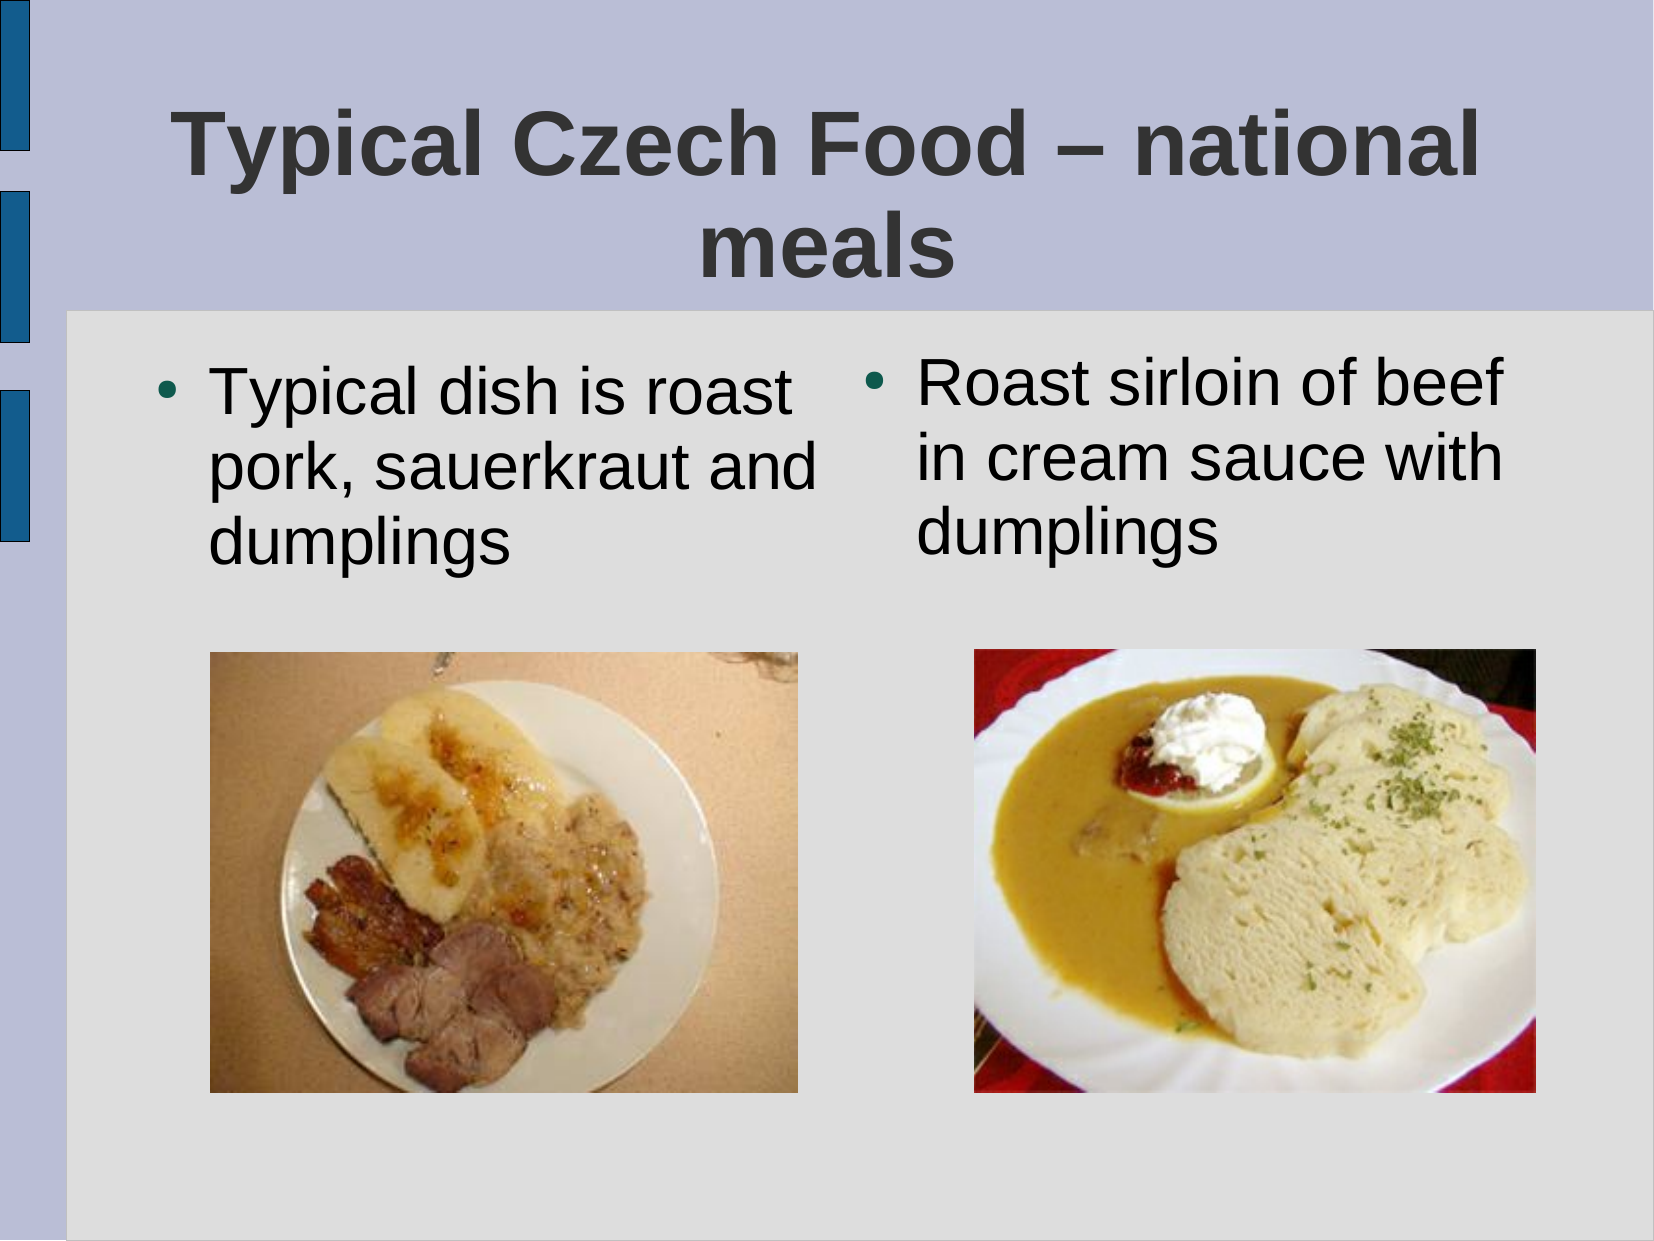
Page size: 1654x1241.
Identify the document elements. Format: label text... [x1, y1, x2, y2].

picture [210, 652, 798, 1093]
title Typical Czech Food – national meals [121, 91, 1534, 299]
picture [974, 649, 1536, 1093]
list Typical dish is roast pork, sauerkraut and dumplings [137, 354, 827, 1077]
list Roast sirloin of beef in cream sauce with dumplings [845, 344, 1535, 1112]
